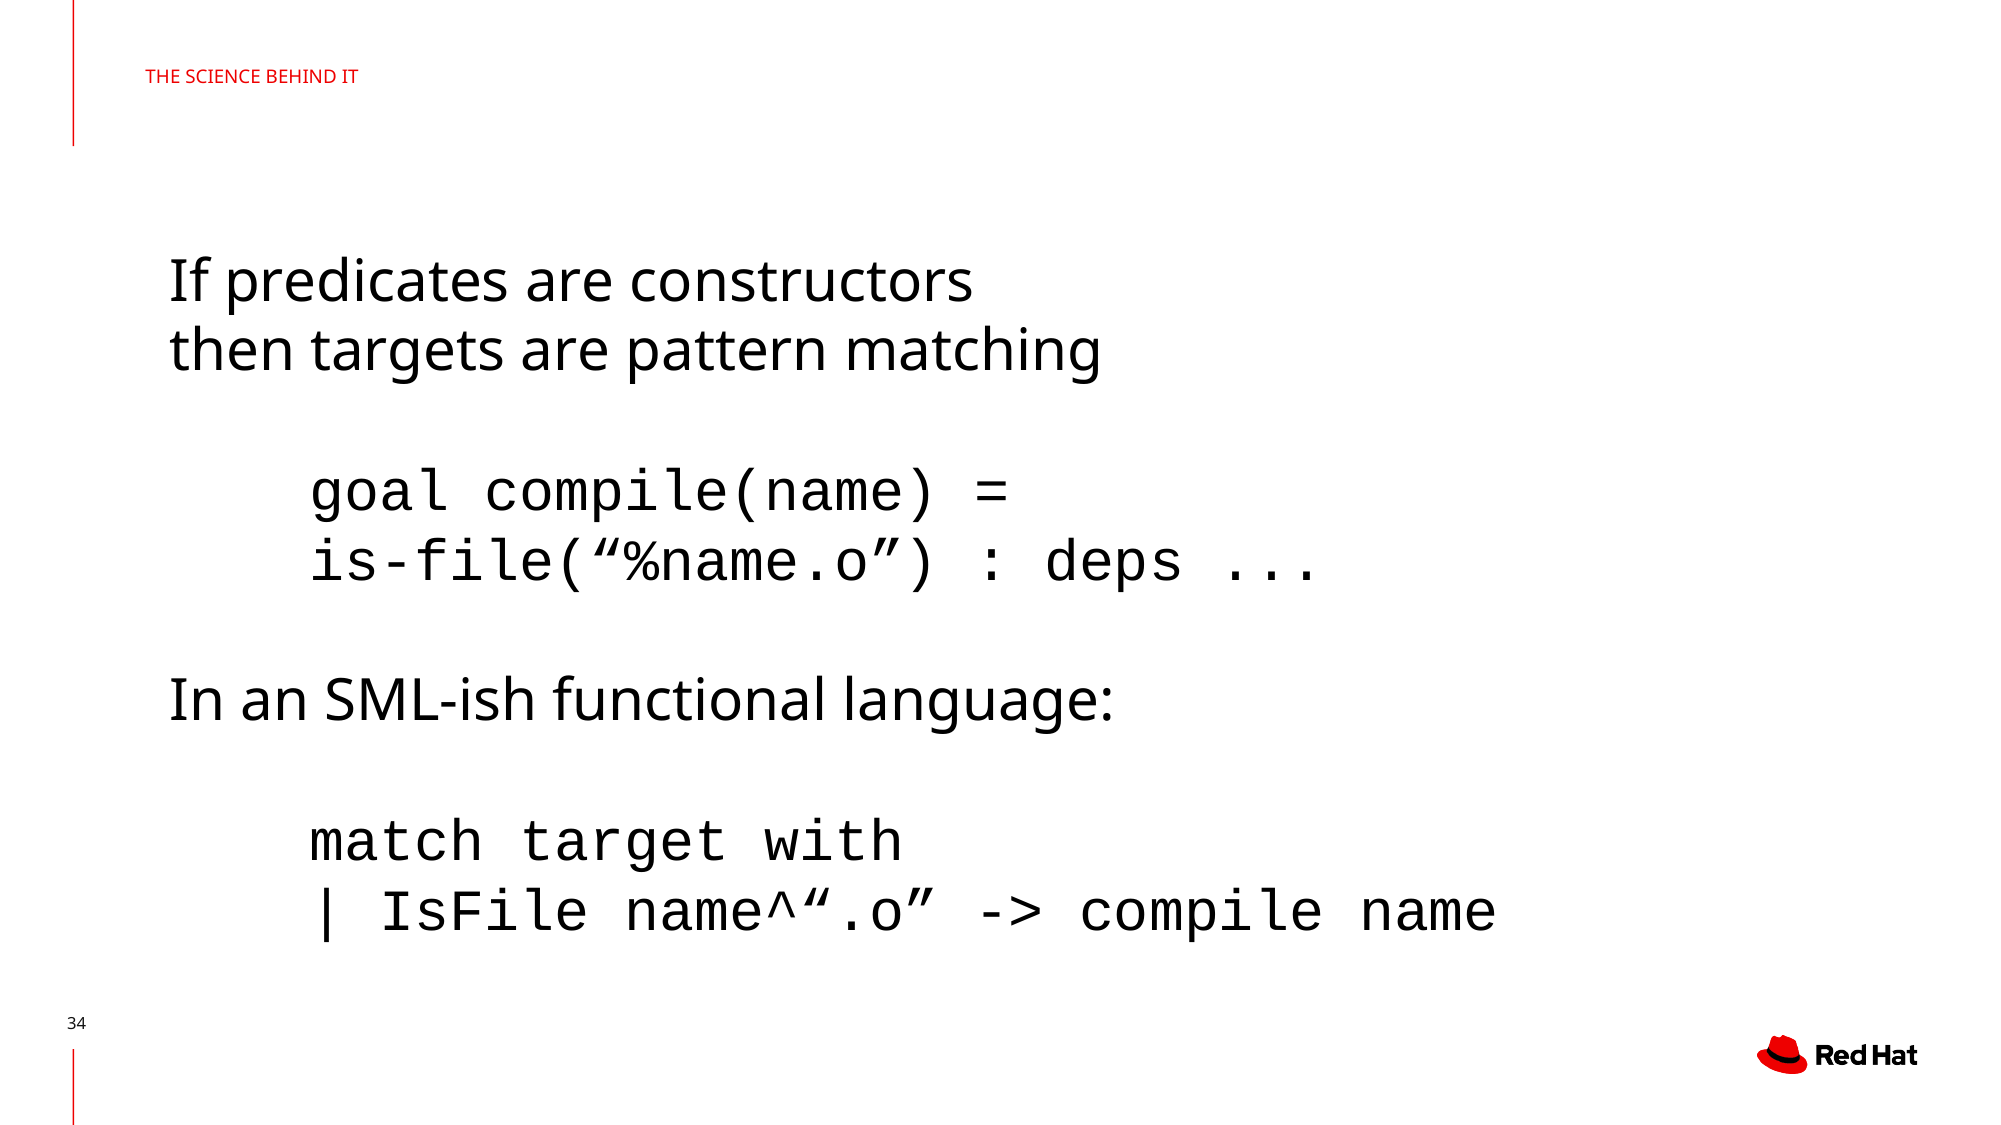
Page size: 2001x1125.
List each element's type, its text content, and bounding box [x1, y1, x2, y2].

text_box If predicates are constructors then targets are pattern matching goal compile(name) = is-file(“%name.o”) : deps ... In an SML-ish functional language: match target with | IsFile name^“.o” -> compile name [154, 235, 1807, 950]
text_box THE SCIENCE BEHIND IT [73, 9, 918, 144]
picture [1757, 1035, 1918, 1074]
